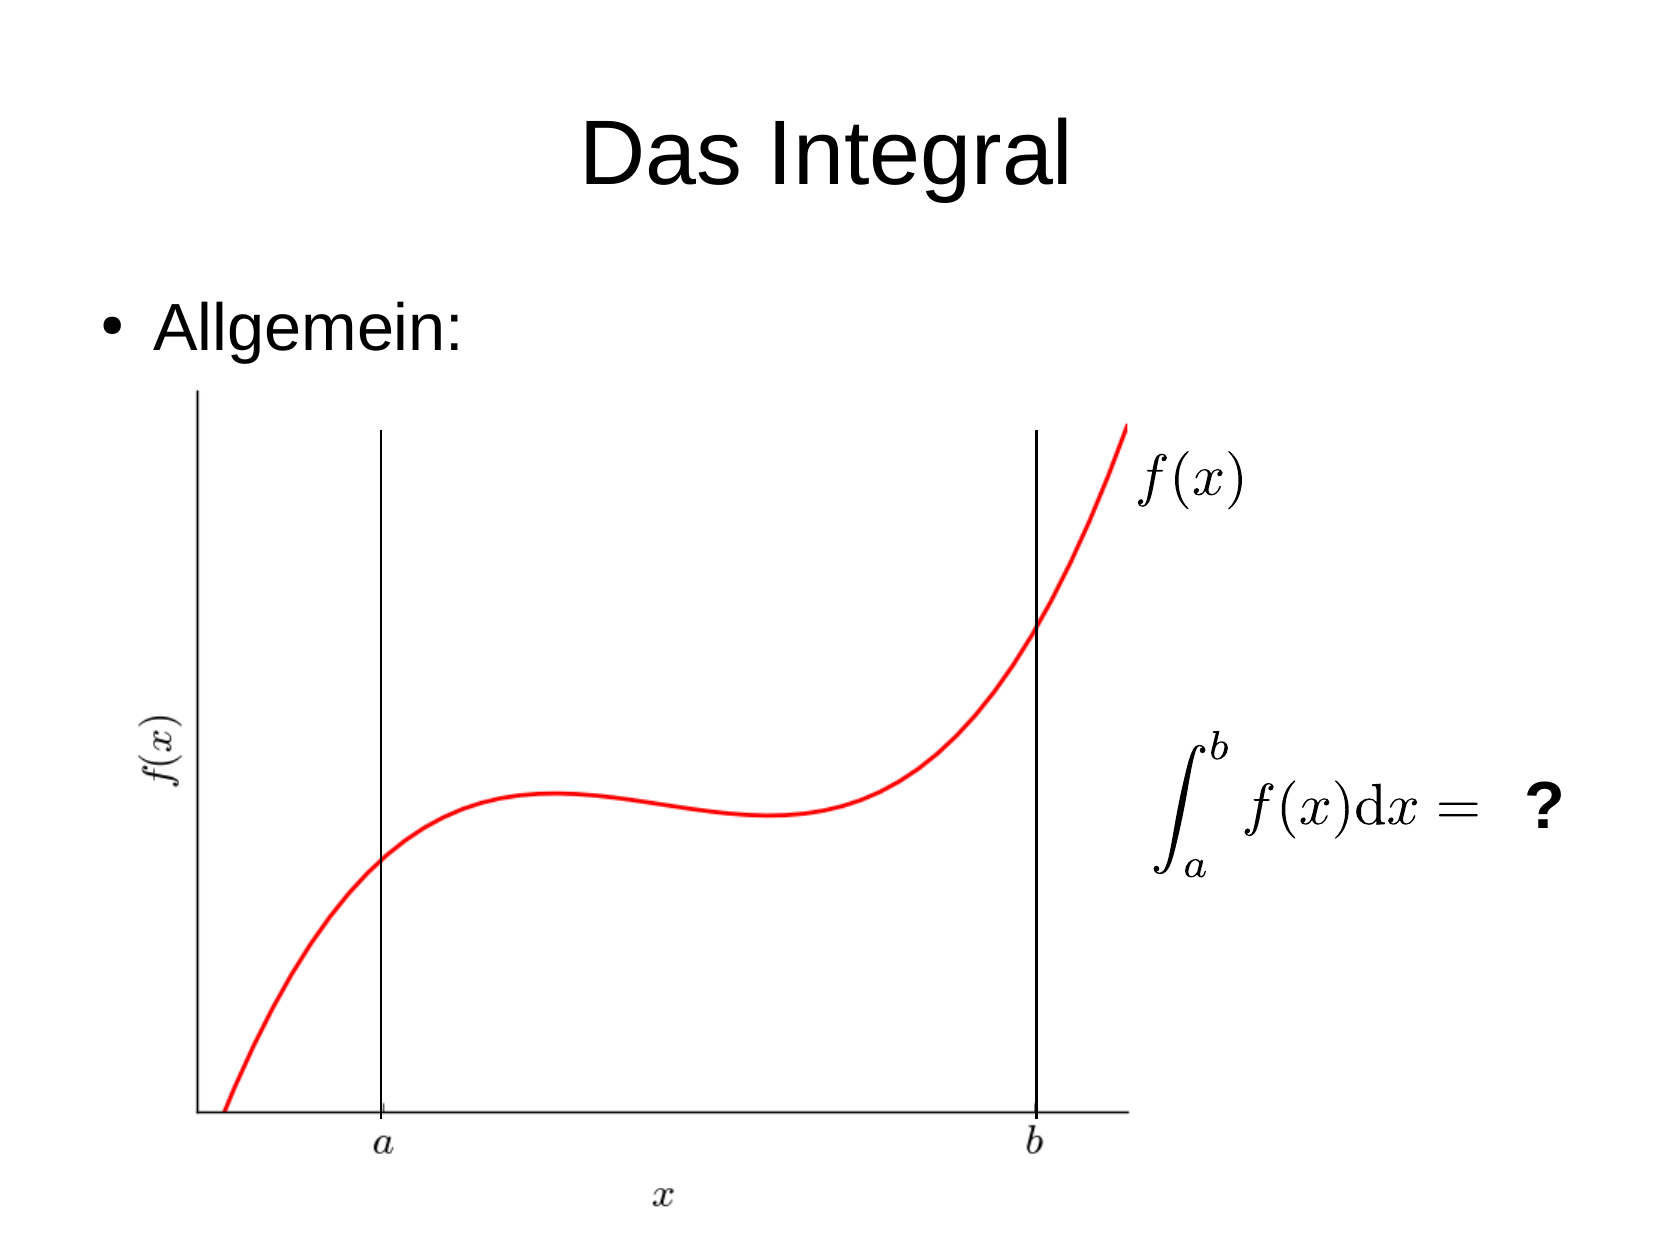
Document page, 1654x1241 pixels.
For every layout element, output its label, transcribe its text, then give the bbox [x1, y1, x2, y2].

text_box [1134, 451, 1248, 510]
list Allgemein: [82, 290, 1571, 1094]
title Das Integral [82, 56, 1571, 250]
picture [122, 1094, 1141, 1229]
text_box [1150, 730, 1481, 878]
text_box ? [1509, 760, 1580, 851]
